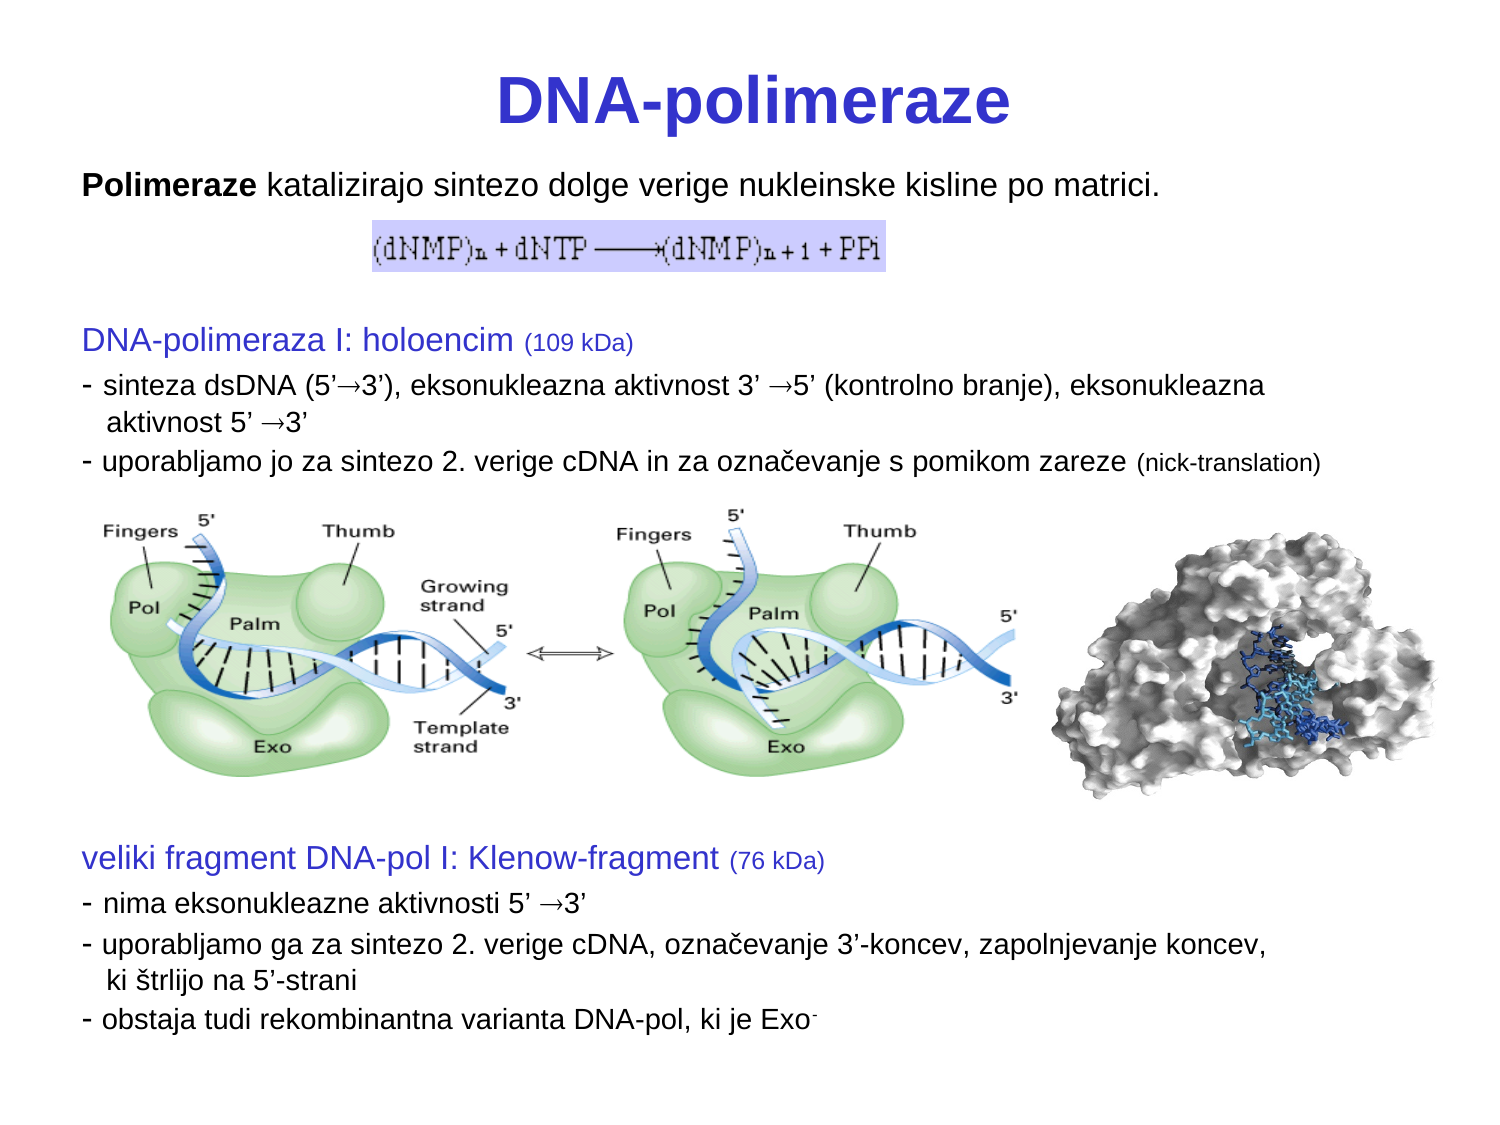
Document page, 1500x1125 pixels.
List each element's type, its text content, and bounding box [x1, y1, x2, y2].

picture [1045, 527, 1448, 804]
title DNA-polimeraze [116, 49, 1392, 145]
picture [372, 219, 886, 273]
list Polimeraze katalizirajo sintezo dolge verige nukleinske kisline po matrici. DNA-polimeraza I: holoencim (109 kDa) - sinteza dsDNA (5’3’), eksonukleazna aktivnost 3’ 5’ (kontrolno branje), eksonukleazna aktivnost 5’ 3’ - uporabljamo jo za sintezo 2. verige cDNA in za označevanje s pomikom zareze (nick-translation) veliki fragment DNA-pol I: Klenow-fragment (76 kDa) - nima eksonukleazne aktivnosti 5’ 3’ - uporabljamo ga za sintezo 2. verige cDNA, označevanje 3’-koncev, zapolnjevanje koncev, ki štrlijo na 5’-strani - obstaja tudi rekombinantna varianta DNA-pol, ki je Exo- [66, 155, 1434, 1057]
picture [88, 491, 1034, 792]
